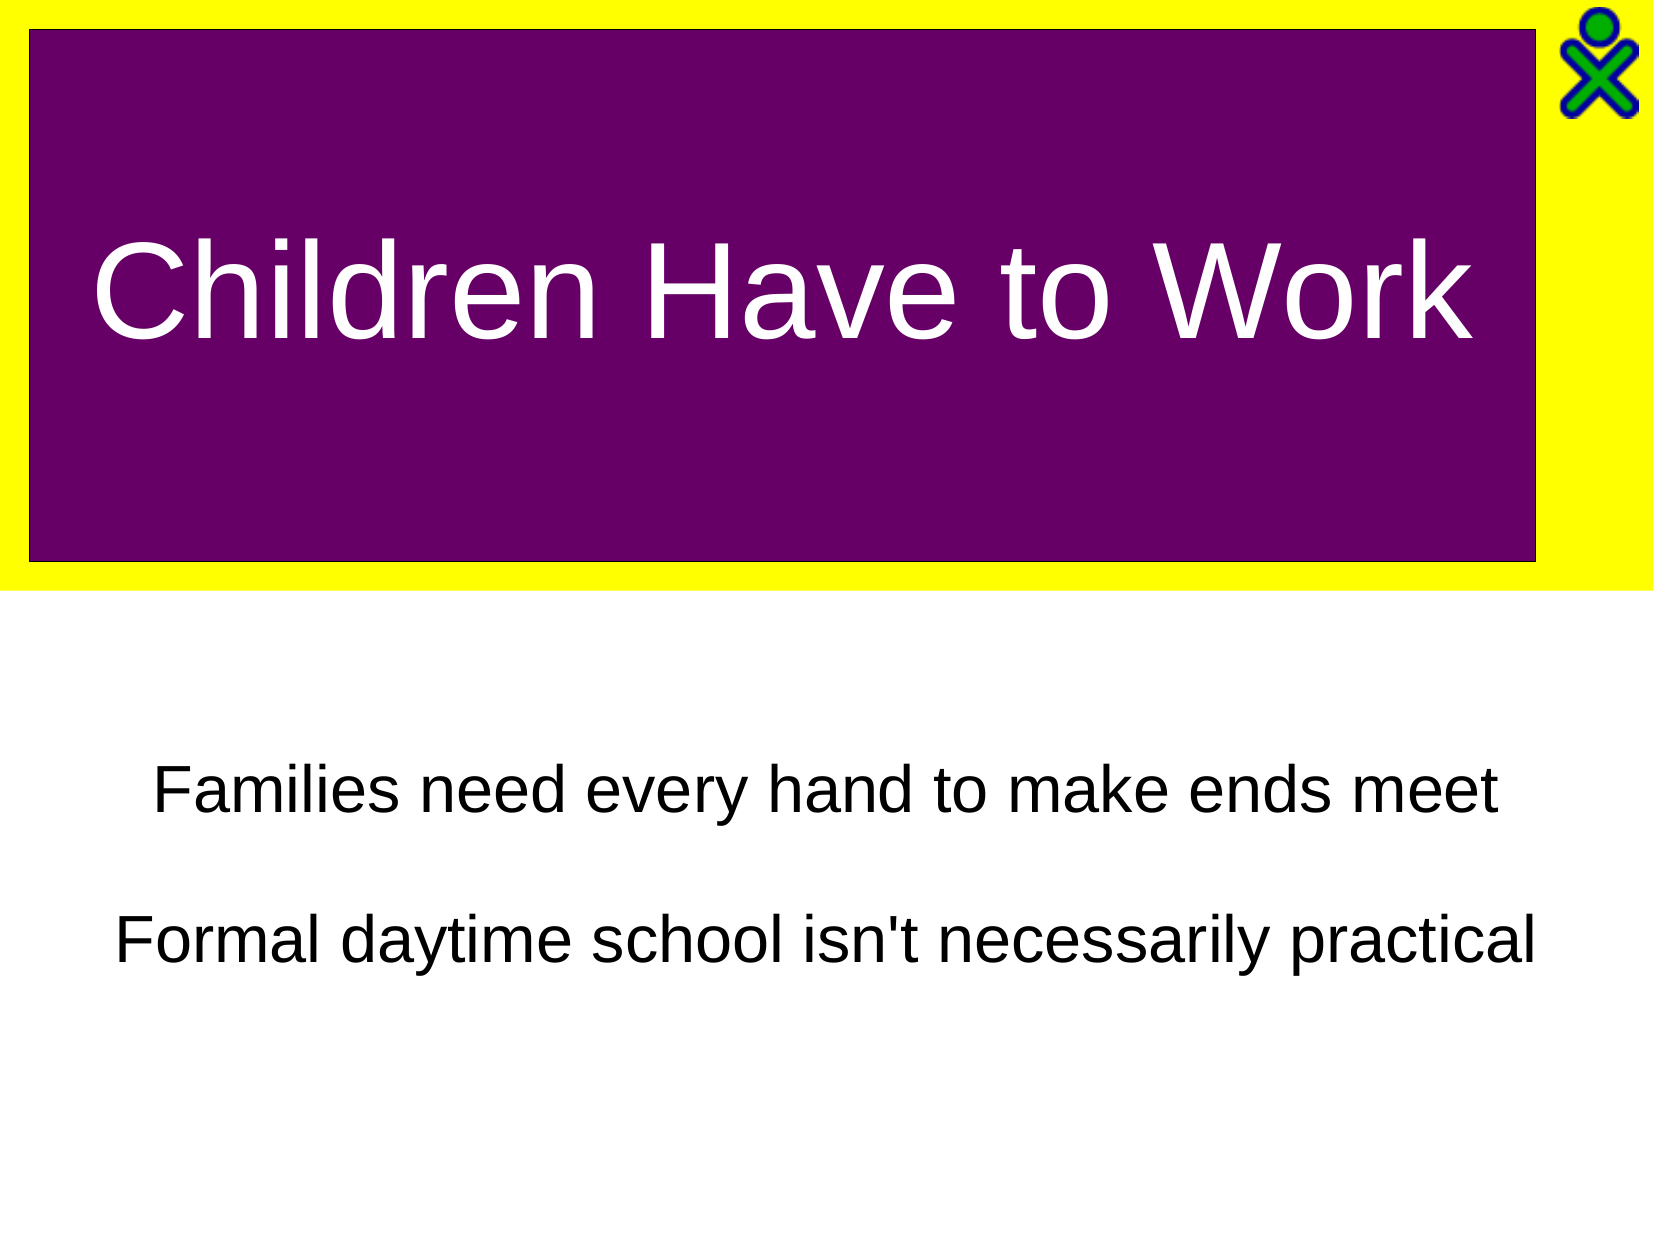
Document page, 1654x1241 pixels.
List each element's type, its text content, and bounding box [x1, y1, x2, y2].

picture [1559, 7, 1639, 119]
subtitle Families need every hand to make ends meet Formal daytime school isn't necessarily practical [82, 627, 1571, 1102]
title Children Have to Work [59, 56, 1506, 525]
